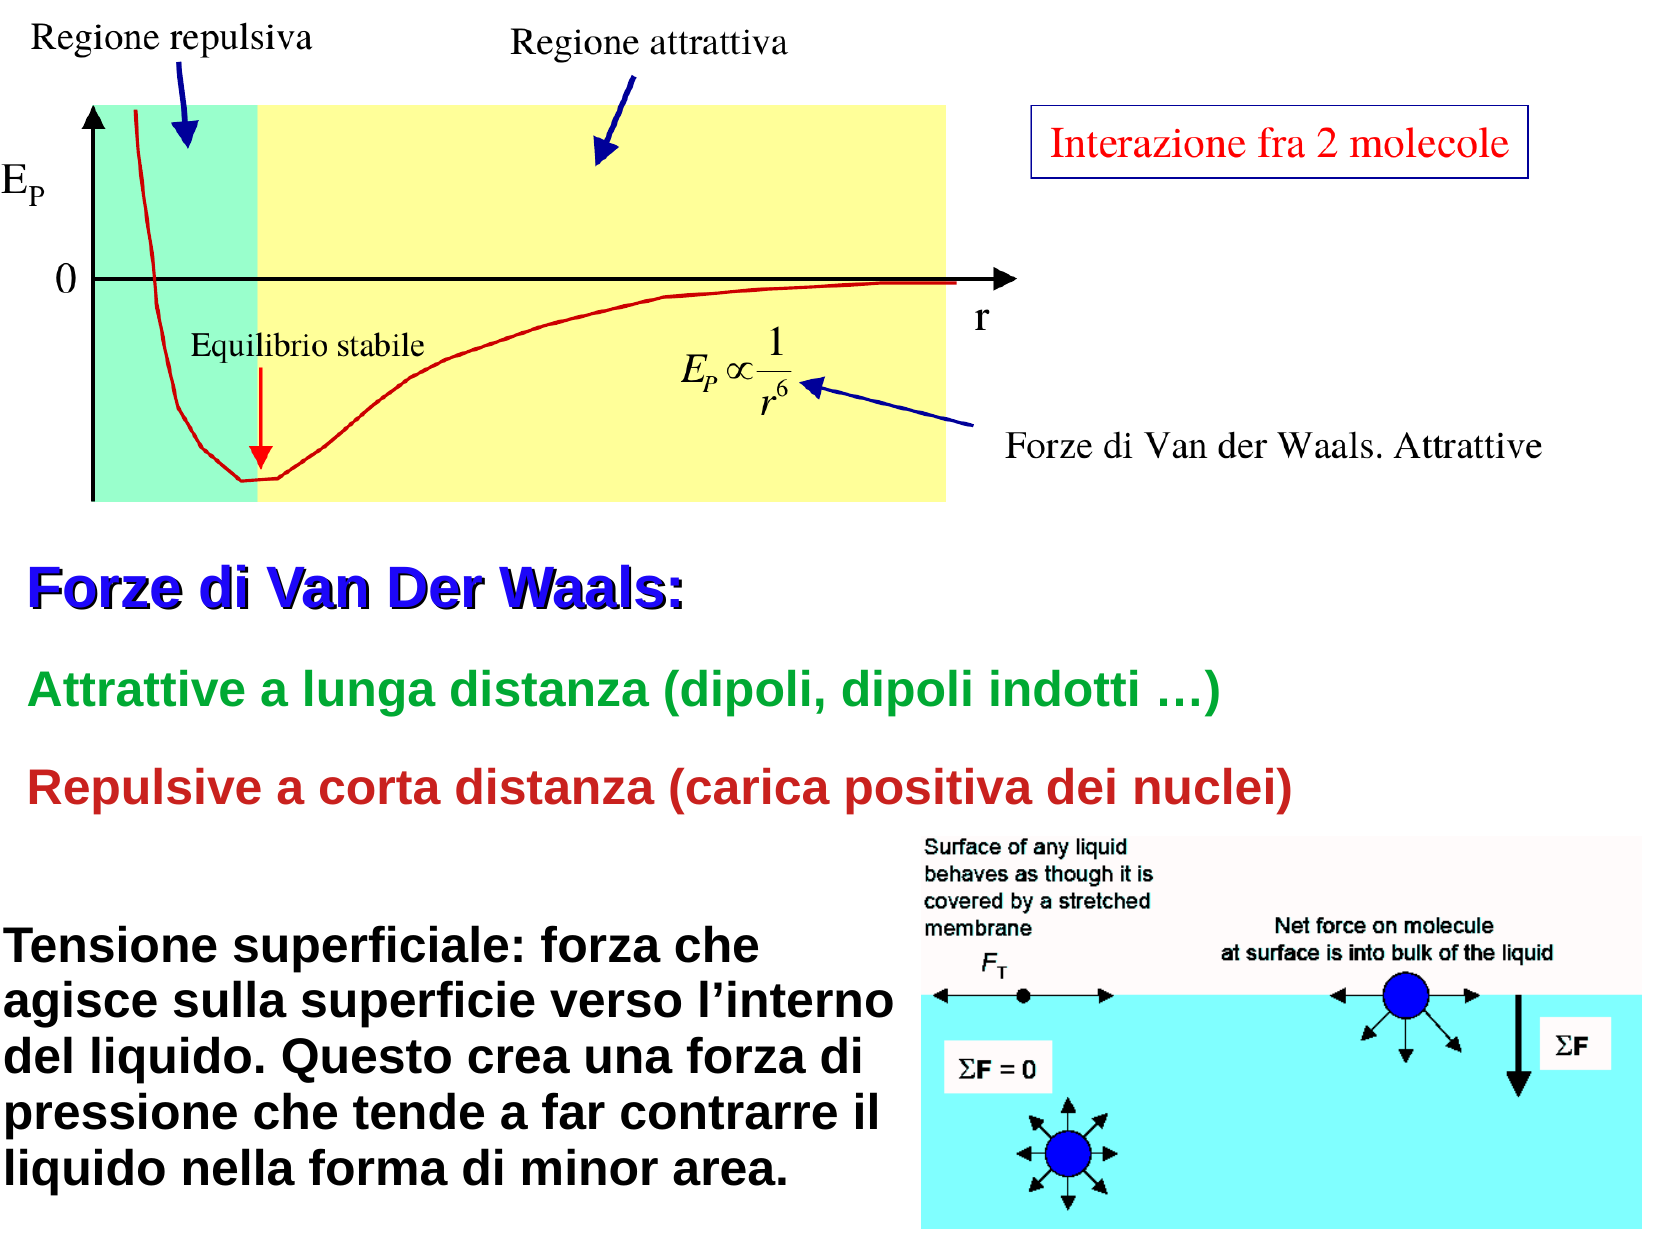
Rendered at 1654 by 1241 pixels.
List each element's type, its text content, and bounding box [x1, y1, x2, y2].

picture [0, 0, 1595, 508]
text_box Forze di Van Der Waals: Attrattive a lunga distanza (dipoli, dipoli indotti …) Repulsive a corta distanza (carica positiva dei nuclei) [11, 546, 1619, 909]
text_box Tensione superficiale: forza che agisce sulla superficie verso l’interno del liquido. Questo crea una forza di pressione che tende a far contrarre il liquido nella forma di minor area. [0, 909, 934, 1241]
picture [921, 836, 1642, 1229]
